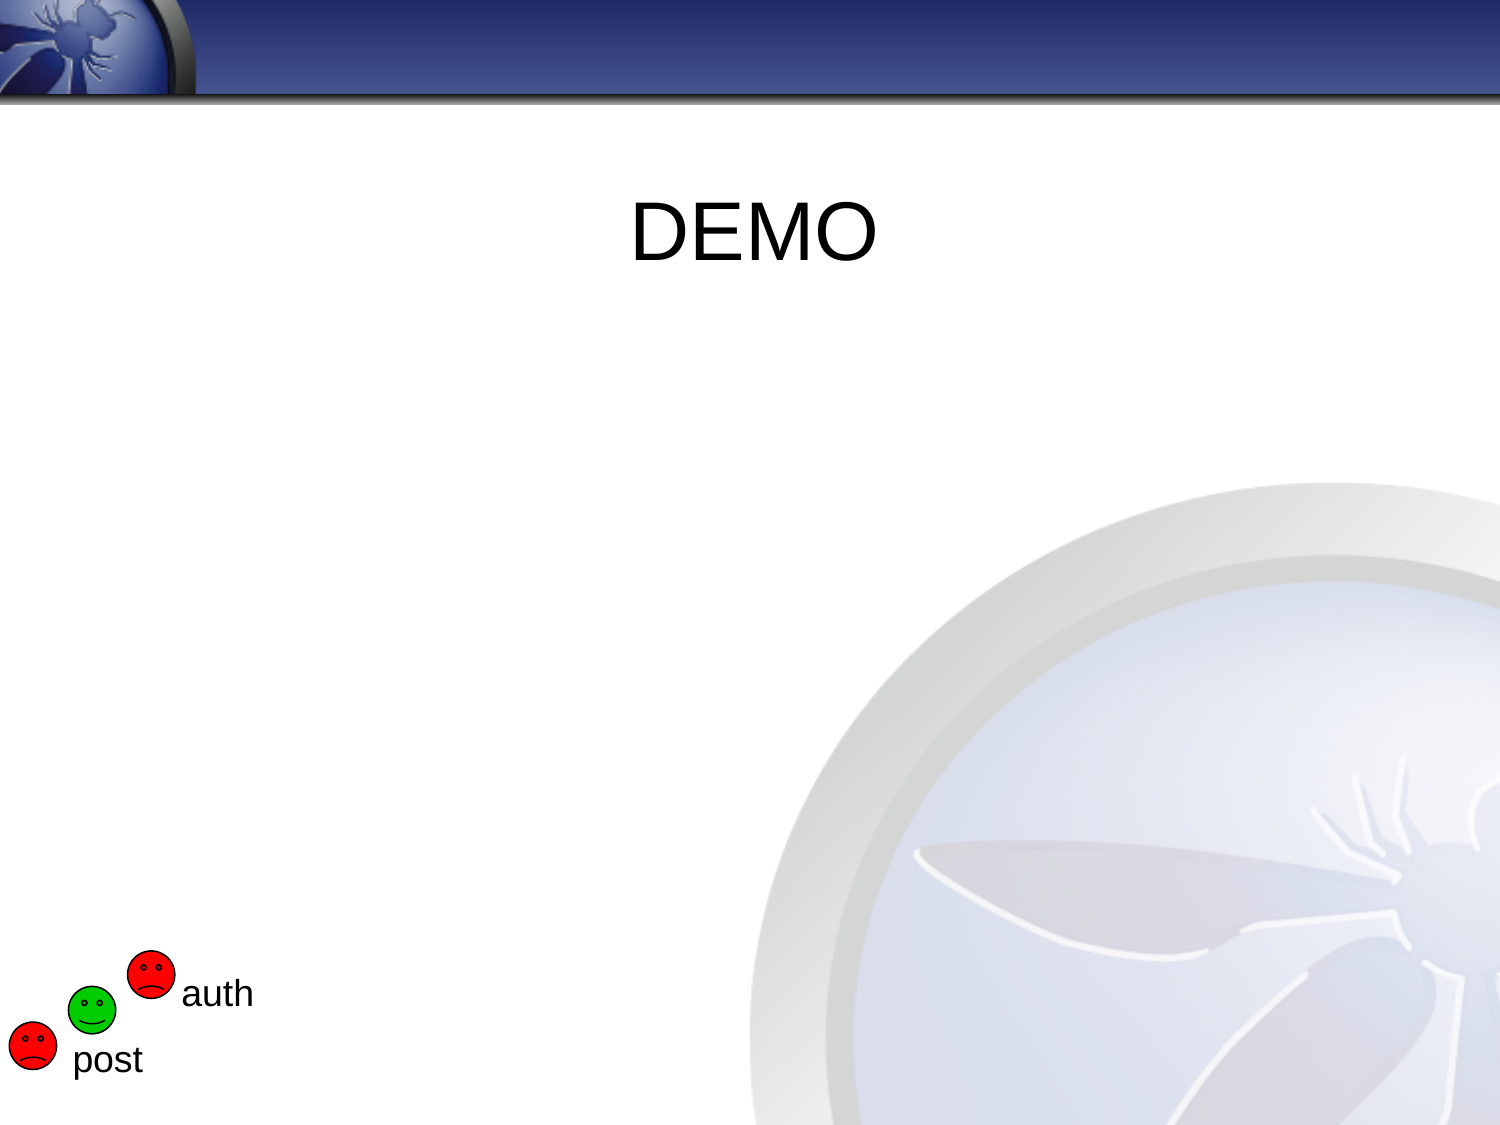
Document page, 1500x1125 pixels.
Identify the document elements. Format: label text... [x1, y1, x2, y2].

text_box [9, 1022, 57, 1070]
text_box [68, 986, 116, 1034]
text_box post [57, 1027, 159, 1088]
text_box auth [166, 961, 270, 1022]
picture [750, 479, 1500, 1125]
text_box [127, 950, 175, 999]
text_box DEMO [615, 170, 991, 286]
picture [0, 0, 198, 95]
